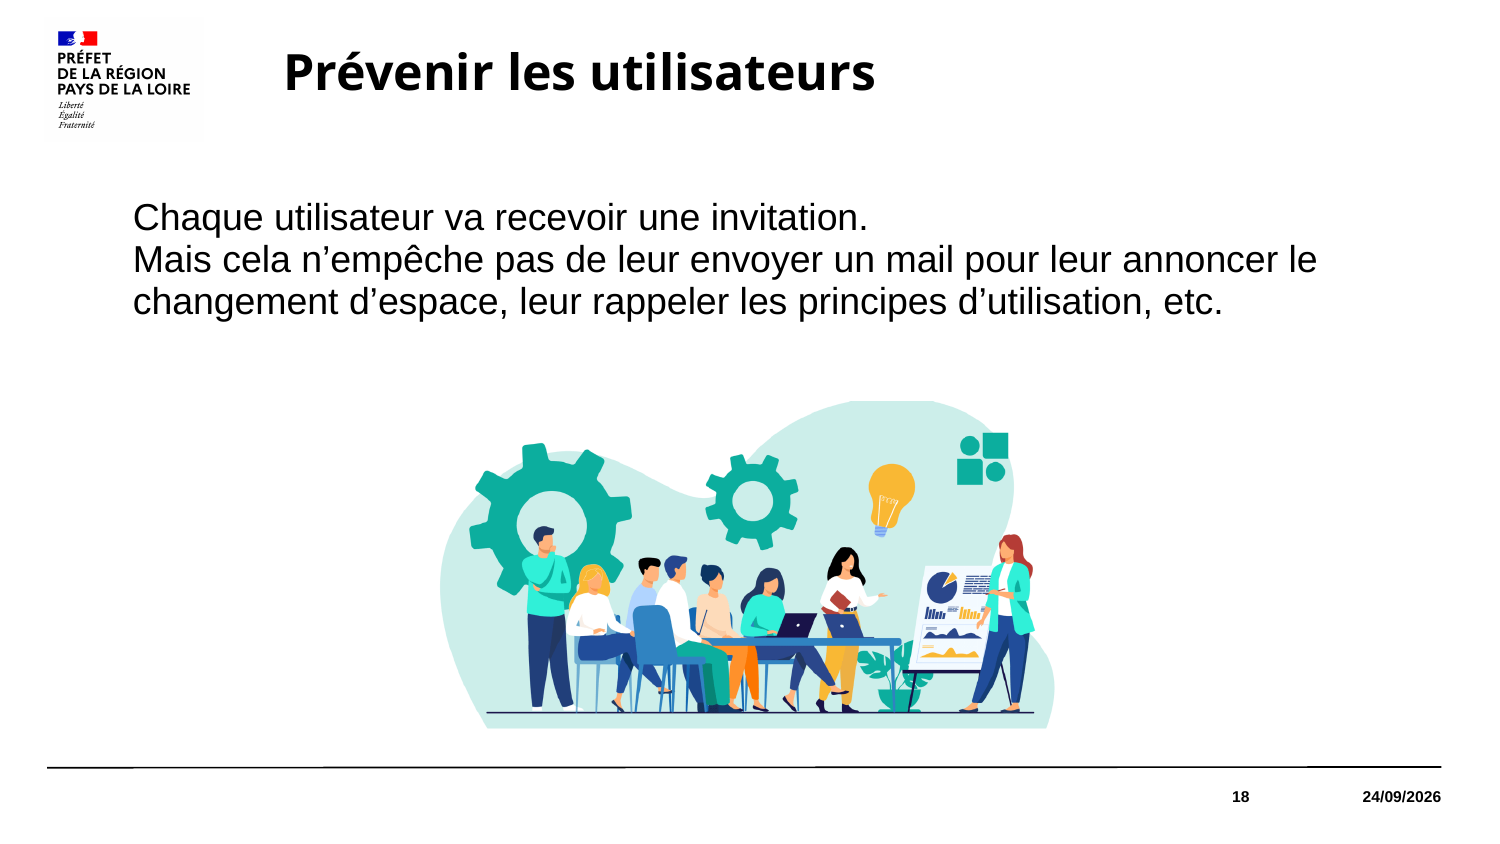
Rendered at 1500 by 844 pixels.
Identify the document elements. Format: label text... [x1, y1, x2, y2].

picture [44, 17, 204, 142]
text_box Chaque utilisateur va recevoir une invitation. Mais cela n’empêche pas de leur envoyer un mail pour leur annoncer le changement d’espace, leur rappeler les principes d’utilisation, etc. [118, 188, 1394, 372]
picture [437, 401, 1059, 733]
title Prévenir les utilisateurs [283, 47, 1347, 166]
